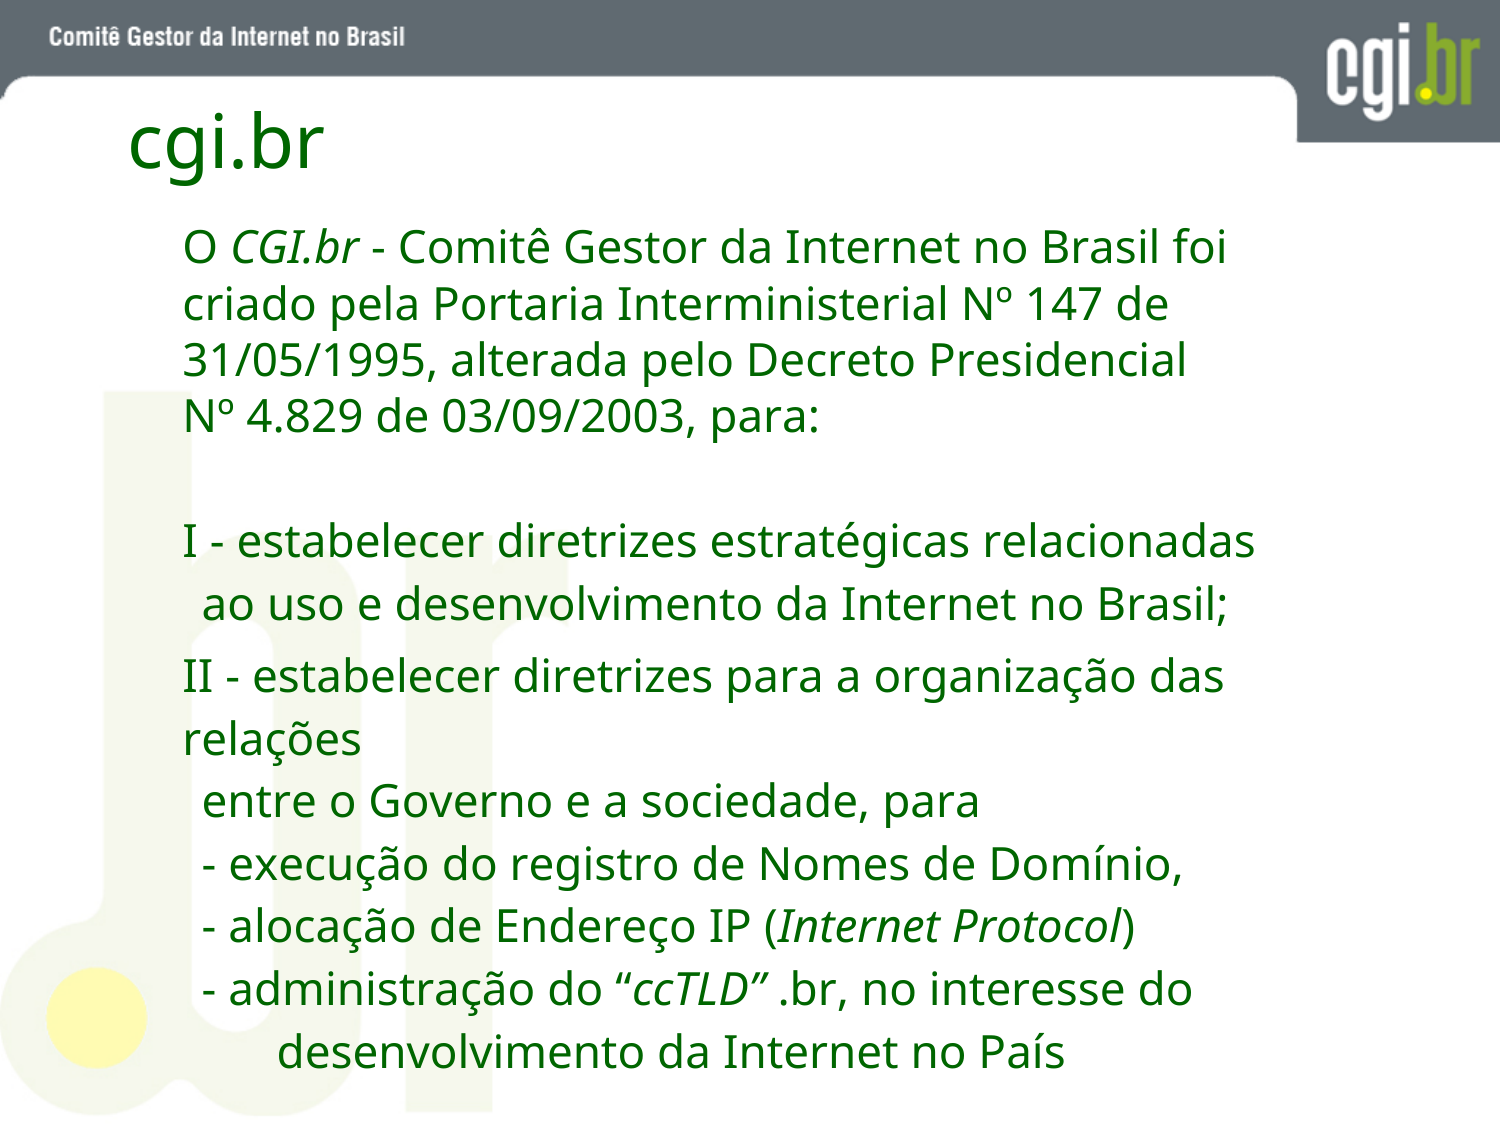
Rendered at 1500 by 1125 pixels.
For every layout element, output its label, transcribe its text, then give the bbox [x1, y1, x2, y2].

list cgi.br O CGI.br - Comitê Gestor da Internet no Brasil foi criado pela Portaria Interministerial Nº 147 de 31/05/1995, alterada pelo Decreto Presidencial Nº 4.829 de 03/09/2003, para: I - estabelecer diretrizes estratégicas relacionadas ao uso e desenvolvimento da Internet no Brasil; II - estabelecer diretrizes para a organização das relações entre o Governo e a sociedade, para - execução do registro de Nomes de Domínio, - alocação de Endereço IP (Internet Protocol) - administração do “ccTLD” .br, no interesse do desenvolvimento da Internet no País [112, 87, 1388, 1022]
picture [0, 0, 1500, 1125]
